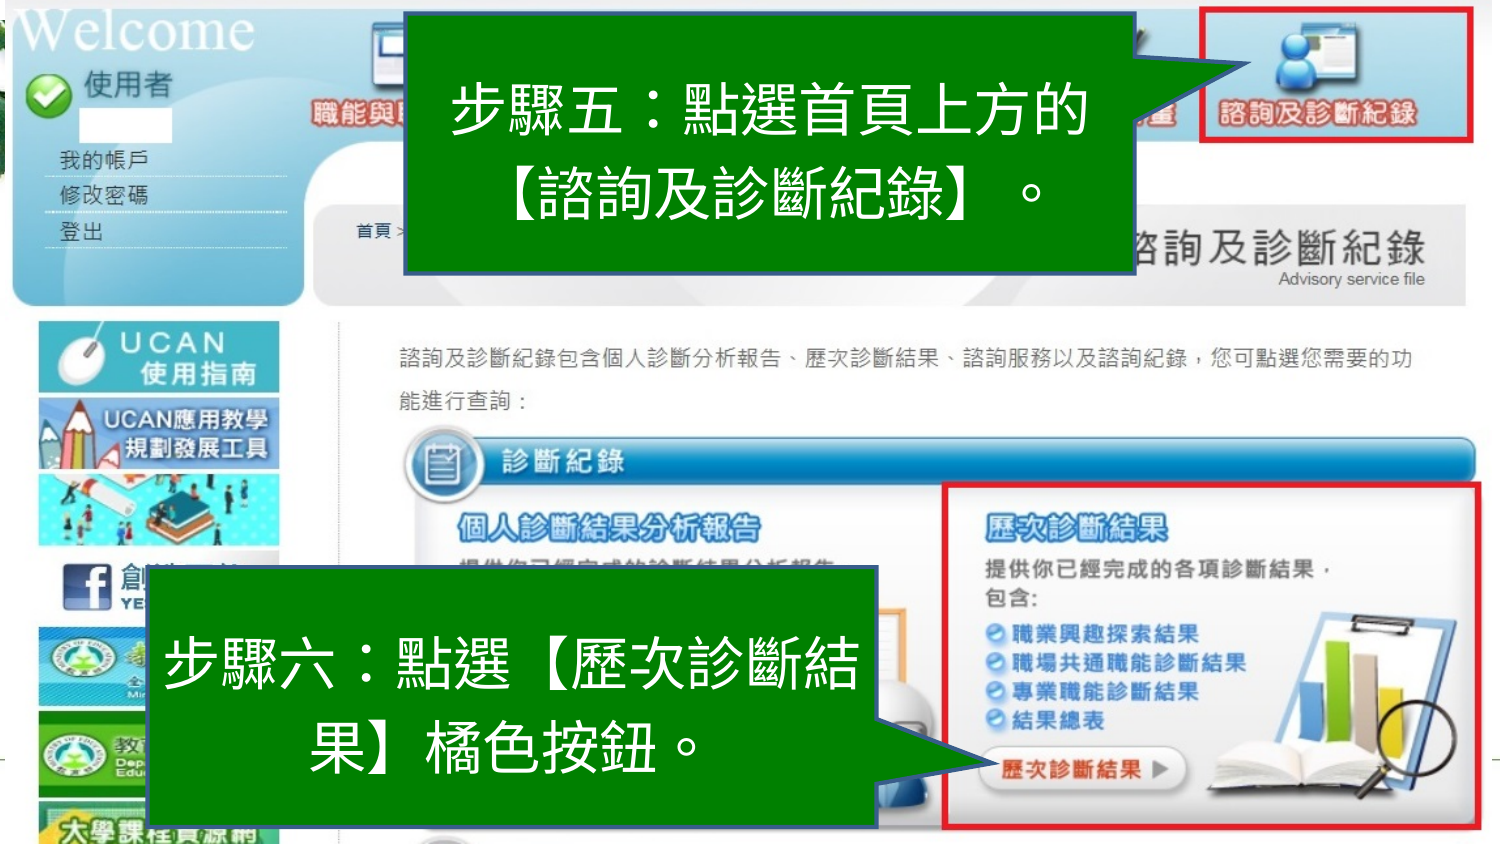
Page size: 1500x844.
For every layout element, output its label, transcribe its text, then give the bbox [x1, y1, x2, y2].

text_box 步驟五：點選首頁上方的【諮詢及診斷紀錄】。 [405, 13, 1245, 274]
picture [0, 0, 1500, 844]
text_box 步驟六：點選【歷次診斷結果】橘色按鈕。 [147, 567, 993, 828]
